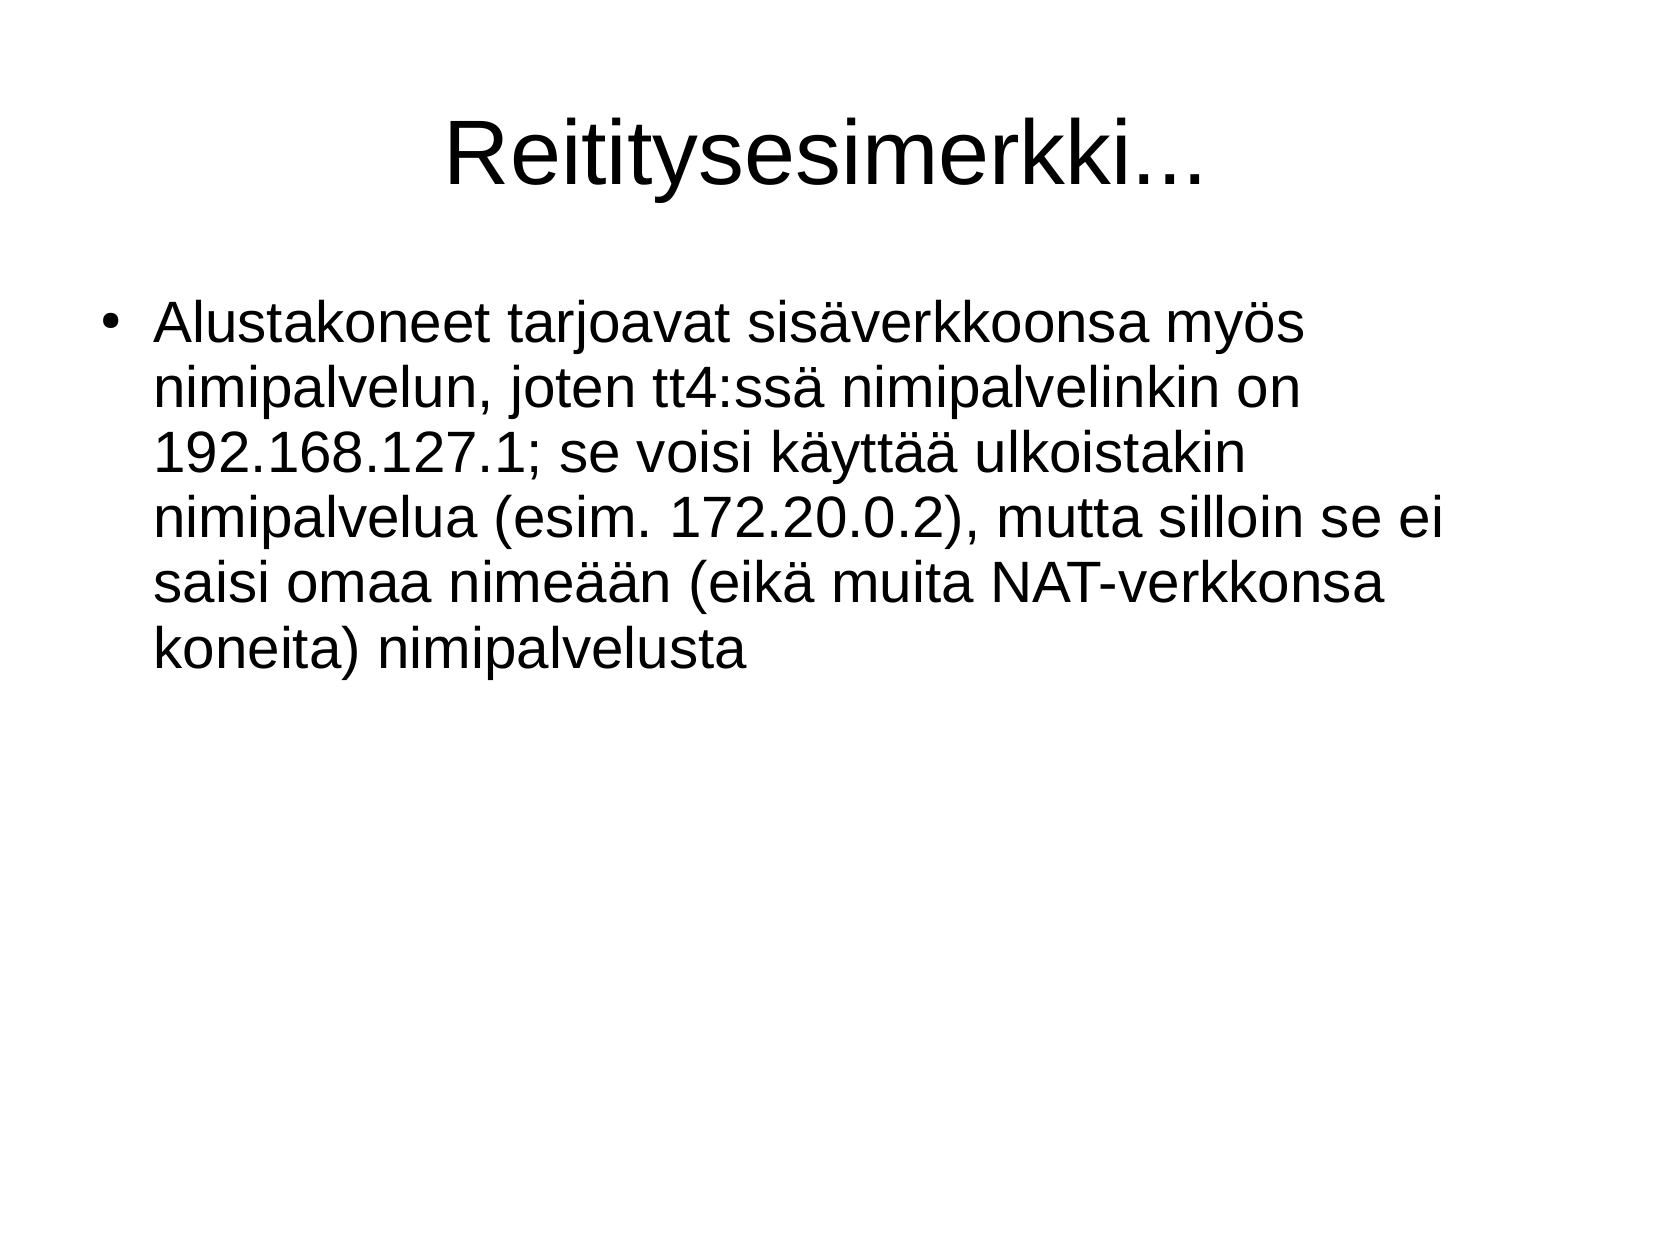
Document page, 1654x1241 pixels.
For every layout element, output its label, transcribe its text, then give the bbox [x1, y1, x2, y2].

list Alustakoneet tarjoavat sisäverkkoonsa myös nimipalvelun, joten tt4:ssä nimipalvelinkin on 192.168.127.1; se voisi käyttää ulkoistakin nimipalvelua (esim. 172.20.0.2), mutta silloin se ei saisi omaa nimeään (eikä muita NAT-verkkonsa koneita) nimipalvelusta [82, 290, 1571, 1010]
title Reititysesimerkki... [82, 49, 1571, 257]
